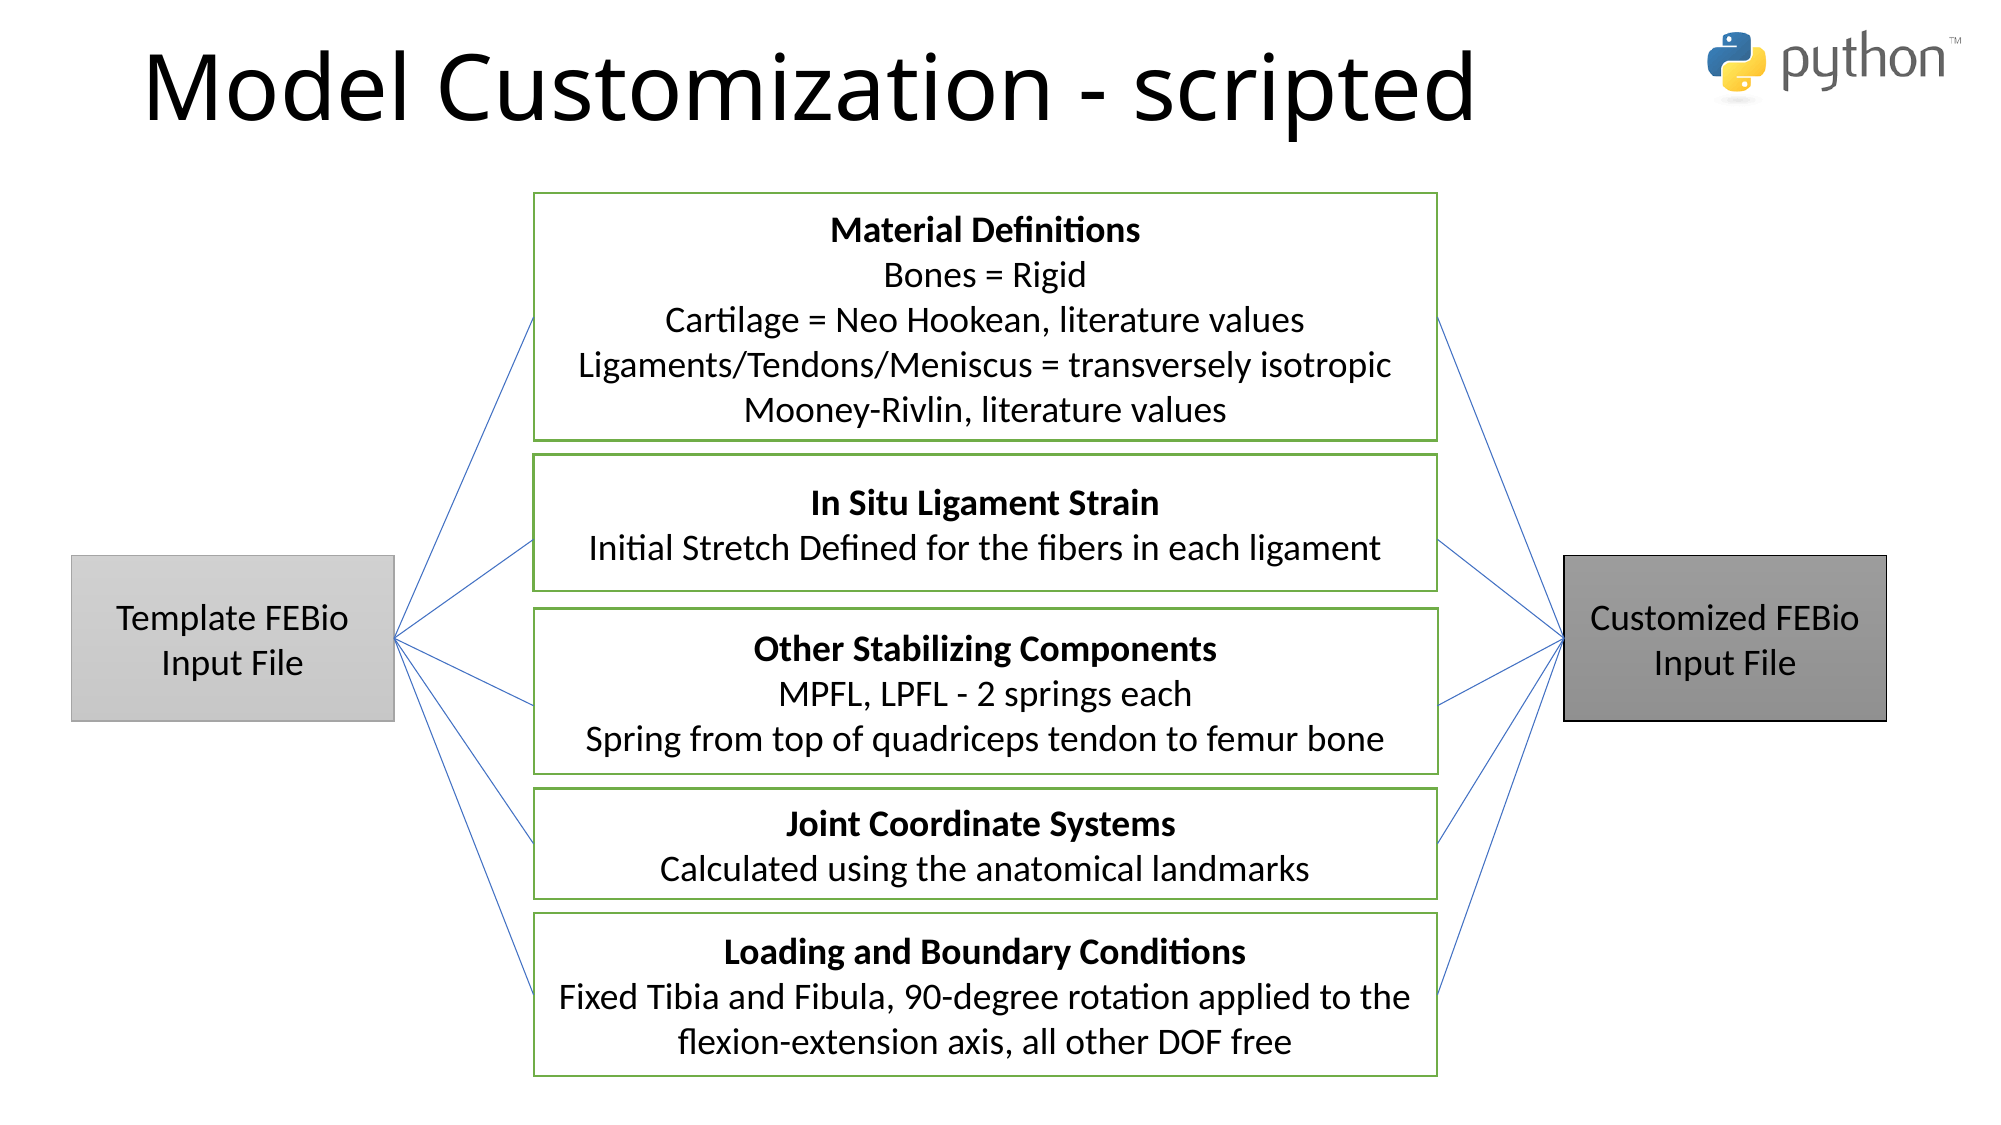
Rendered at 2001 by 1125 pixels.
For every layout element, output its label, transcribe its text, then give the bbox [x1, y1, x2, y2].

text_box Material Definitions Bones = Rigid Cartilage = Neo Hookean, literature values Ligaments/Tendons/Meniscus = transversely isotropic Mooney-Rivlin, literature values [533, 193, 1438, 441]
text_box Customized FEBio Input File [1564, 555, 1887, 722]
text_box Other Stabilizing Components MPFL, LPFL - 2 springs each Spring from top of quadriceps tendon to femur bone [533, 608, 1438, 775]
text_box Joint Coordinate Systems Calculated using the anatomical landmarks [533, 788, 1438, 899]
picture [1665, 14, 1985, 123]
title Model Customization - scripted [126, 0, 1852, 200]
text_box Loading and Boundary Conditions Fixed Tibia and Fibula, 90-degree rotation applied to the flexion-extension axis, all other DOF free [533, 913, 1438, 1076]
text_box In Situ Ligament Strain Initial Stretch Defined for the fibers in each ligament [533, 454, 1438, 591]
text_box Template FEBio Input File [71, 555, 395, 722]
